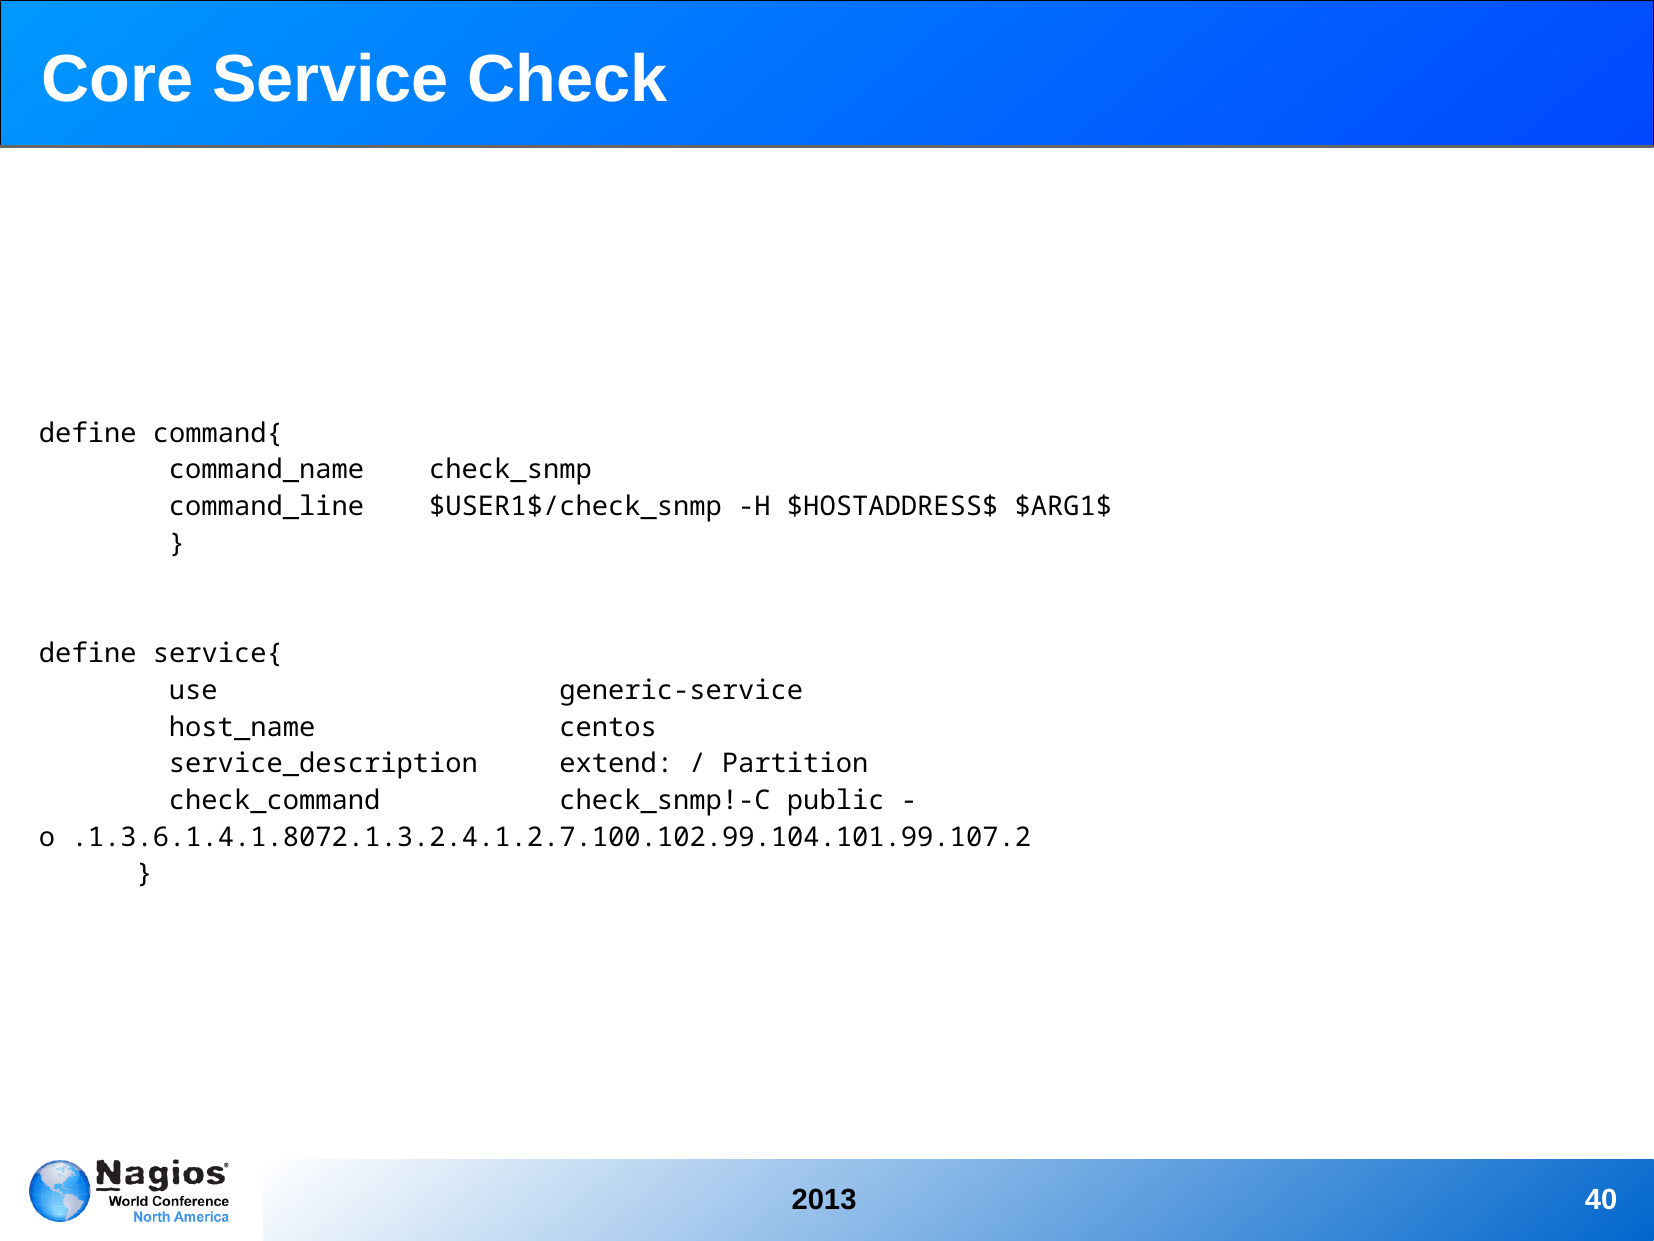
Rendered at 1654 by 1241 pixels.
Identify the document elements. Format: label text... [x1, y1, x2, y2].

title Core Service Check [41, 29, 1638, 127]
subtitle define command{ command_name check_snmp command_line $USER1$/check_snmp -H $HOSTADDRESS$ $ARG1$ } define service{ use generic-service host_name centos service_description extend: / Partition check_command check_snmp!-C public -o .1.3.6.1.4.1.8072.1.3.2.4.1.2.7.100.102.99.104.101.99.107.2 } [38, 171, 1654, 1170]
picture [29, 1159, 229, 1235]
